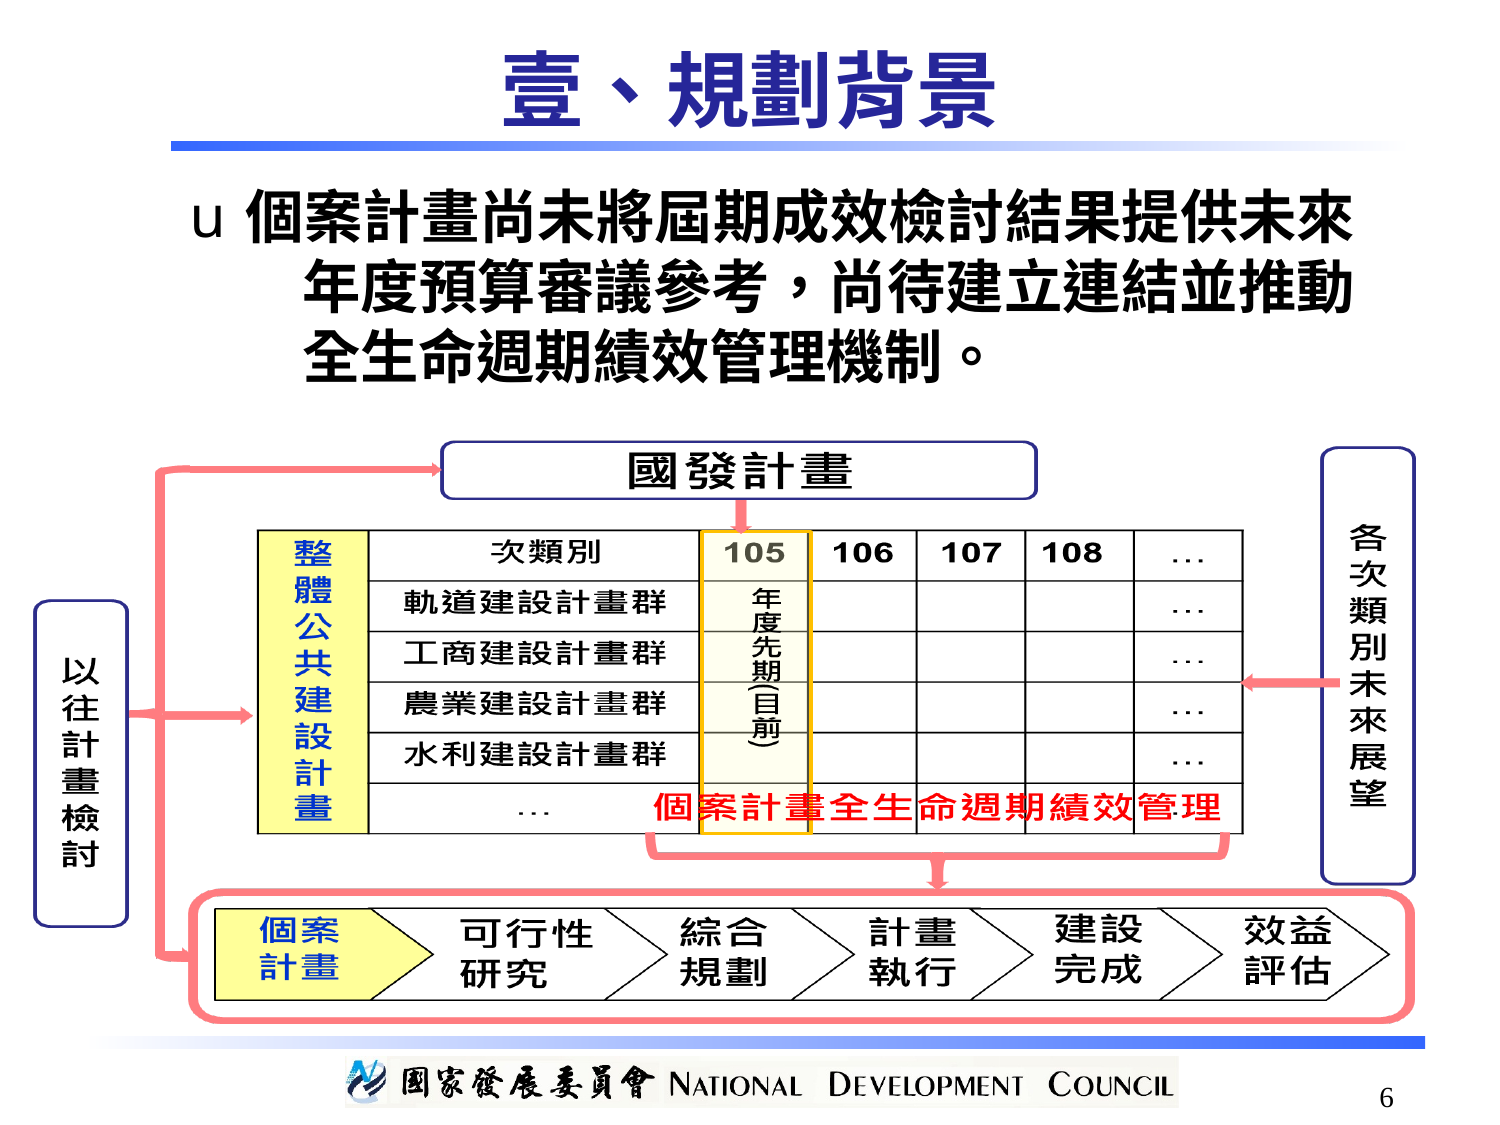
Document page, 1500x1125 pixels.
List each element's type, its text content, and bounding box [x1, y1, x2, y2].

text_box 11 [1378, 1036, 1382, 1048]
text_box 個案計畫尚未將屆期成效檢討結果提供未來年度預算審議參考，尚待建立連結並推動全生命週期績效管理機制。 [142, 173, 1370, 398]
picture [33, 432, 1467, 1024]
text_box 6 [1364, 1070, 1490, 1106]
text_box 18 [1259, 1036, 1263, 1048]
text_box 11 [1352, 1036, 1356, 1048]
text_box 壹、規劃背景 [0, 31, 1500, 146]
